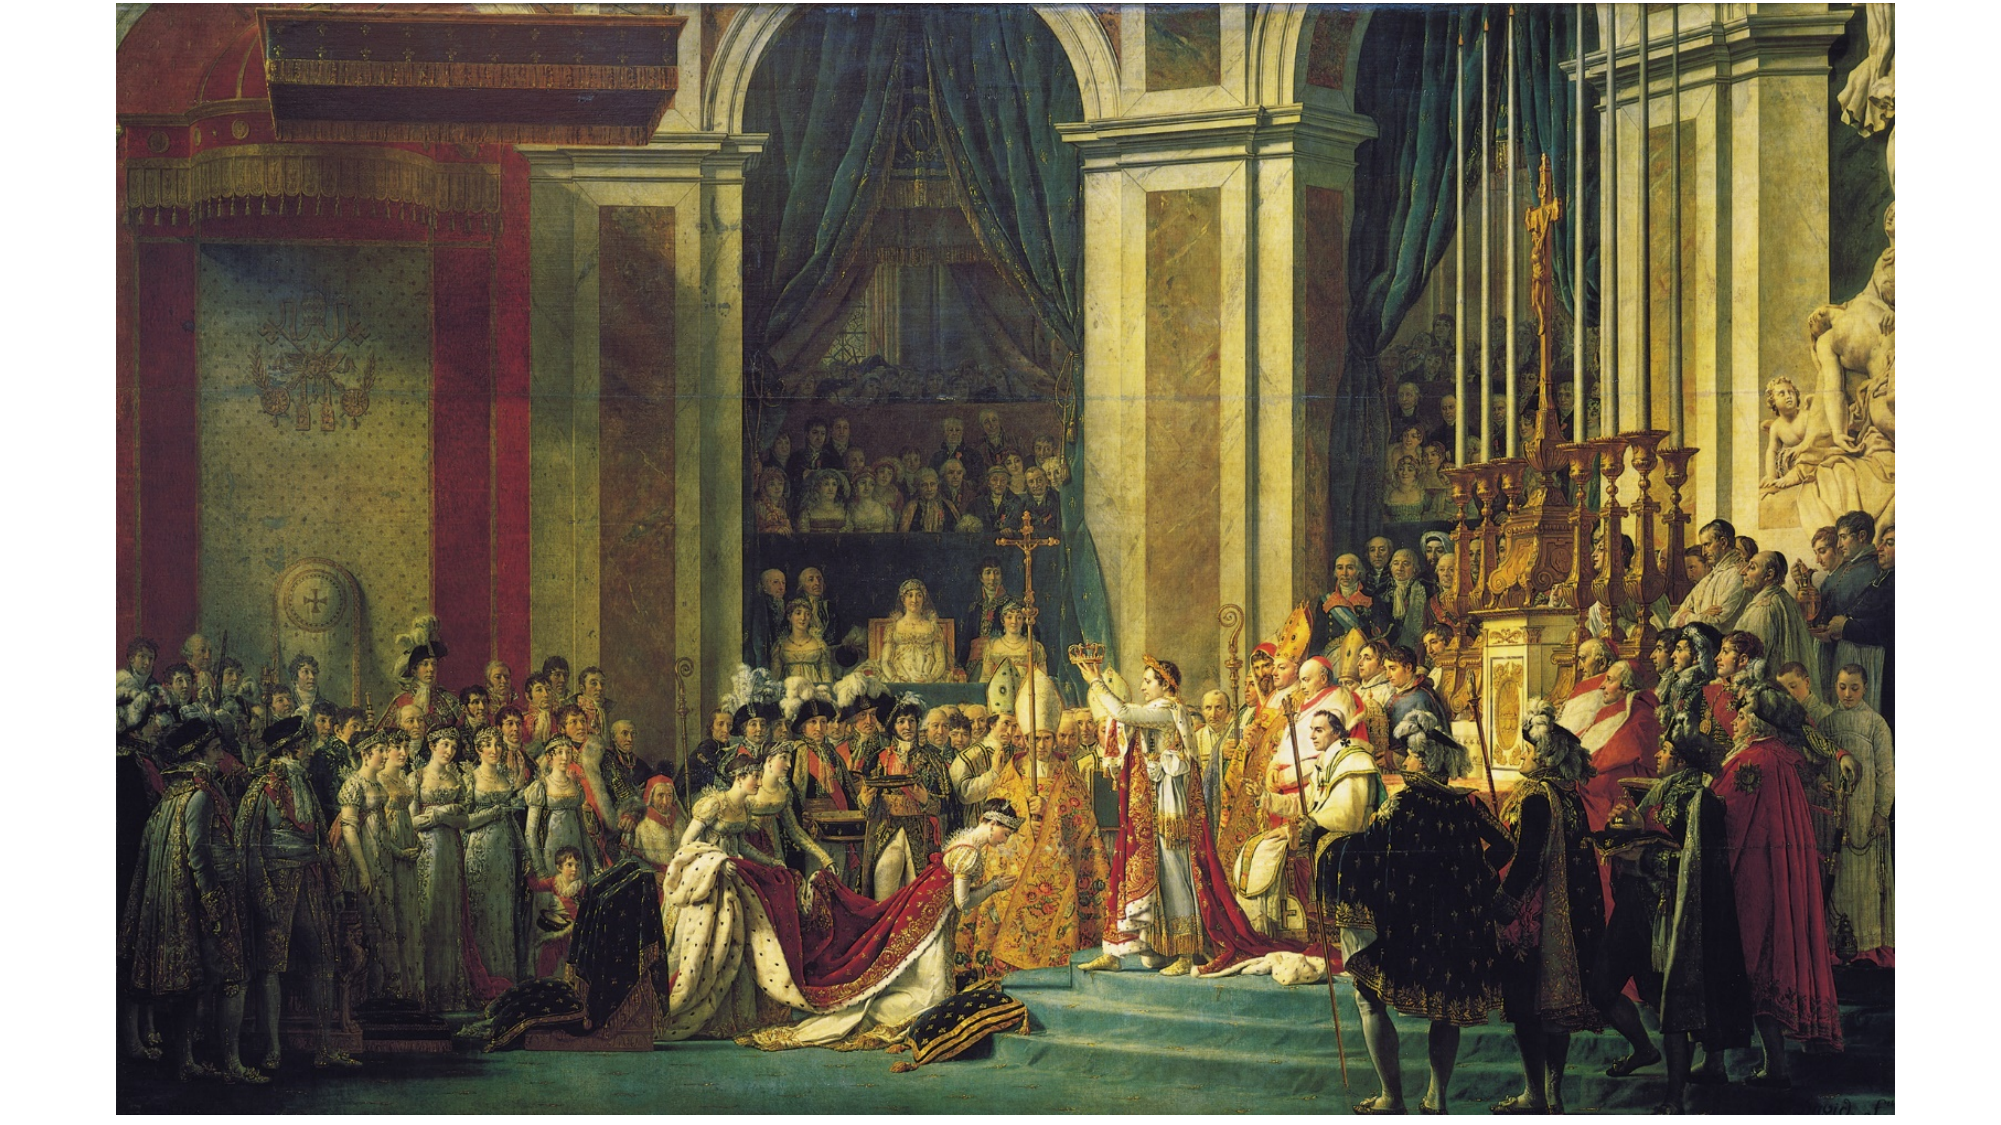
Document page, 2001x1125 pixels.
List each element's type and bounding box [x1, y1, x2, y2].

picture [116, 3, 1895, 1115]
